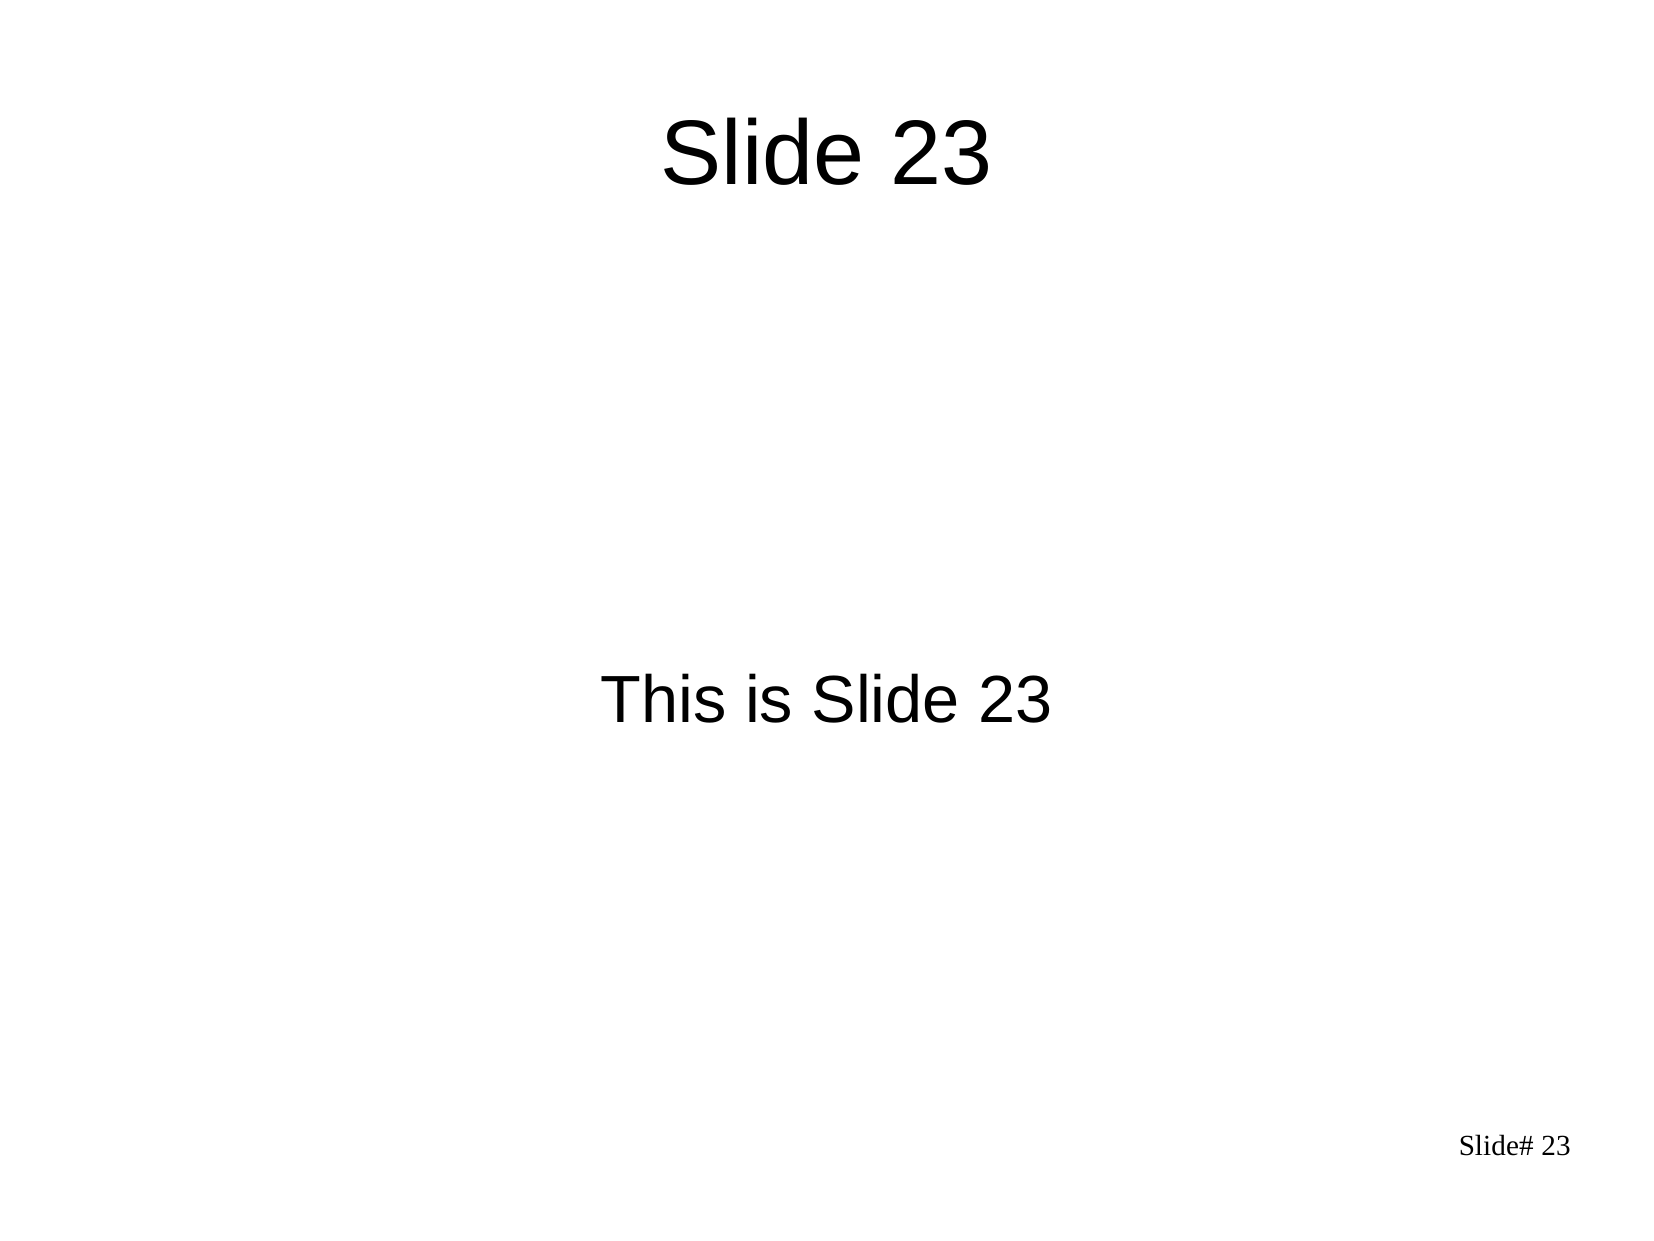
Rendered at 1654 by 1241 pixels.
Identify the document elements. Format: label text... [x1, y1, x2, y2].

title Slide 23 [82, 49, 1571, 257]
subtitle This is Slide 23 [82, 290, 1571, 1109]
